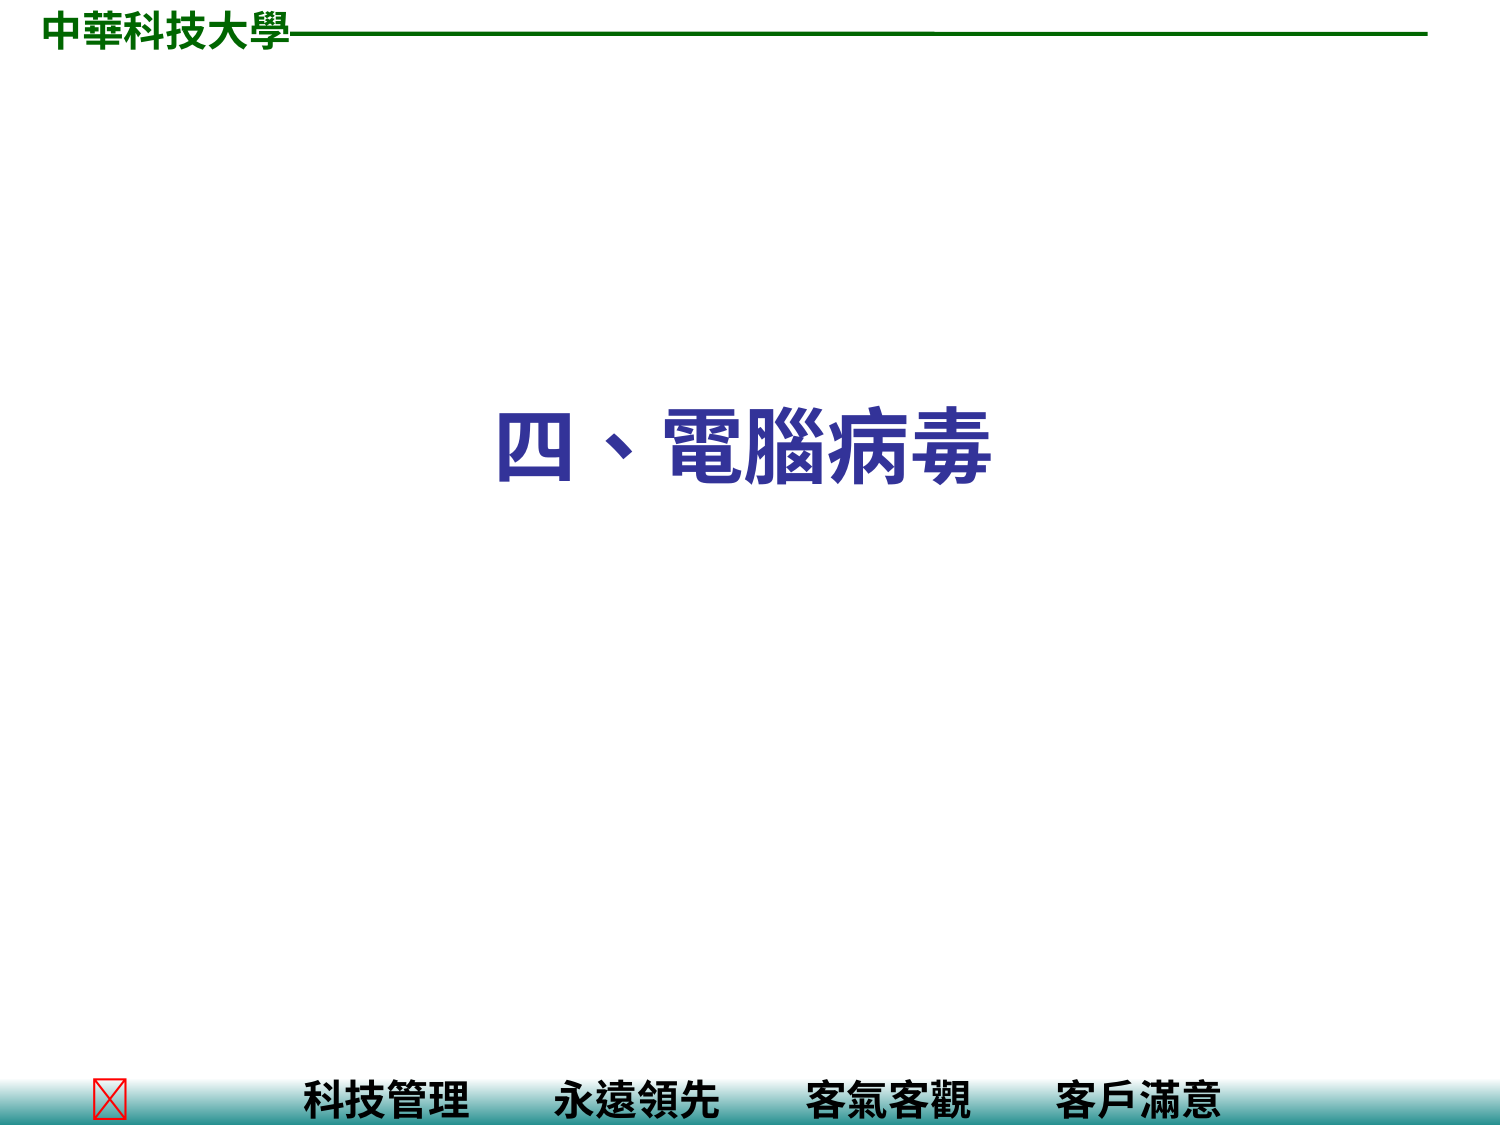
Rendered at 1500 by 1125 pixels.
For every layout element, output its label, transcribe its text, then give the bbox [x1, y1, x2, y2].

title 四、電腦病毒 [99, 375, 1388, 513]
